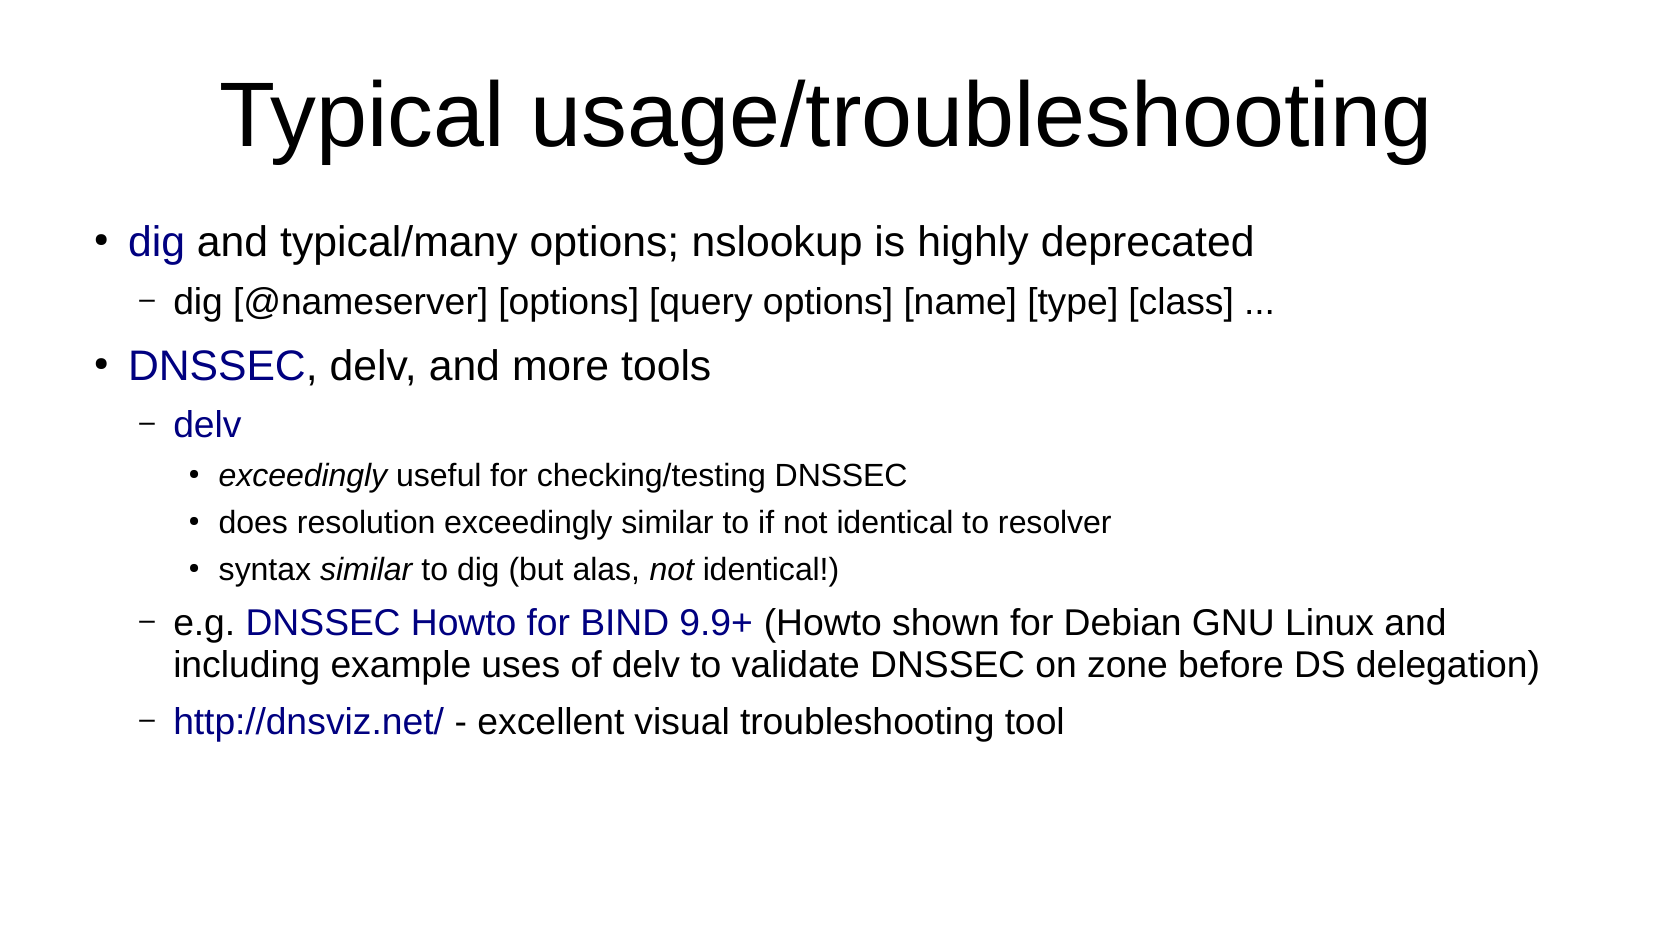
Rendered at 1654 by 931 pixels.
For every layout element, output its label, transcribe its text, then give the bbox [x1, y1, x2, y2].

title Typical usage/troubleshooting [82, 37, 1571, 193]
list dig and typical/many options; nslookup is highly deprecated dig [@nameserver] [options] [query options] [name] [type] [class] ... DNSSEC, delv, and more tools delv exceedingly useful for checking/testing DNSSEC does resolution exceedingly similar to if not identical to resolver syntax similar to dig (but alas, not identical!) e.g. DNSSEC Howto for BIND 9.9+ (Howto shown for Debian GNU Linux and including example uses of delv to validate DNSSEC on zone before DS delegation) http://dnsviz.net/ - excellent visual troubleshooting tool [82, 217, 1571, 758]
